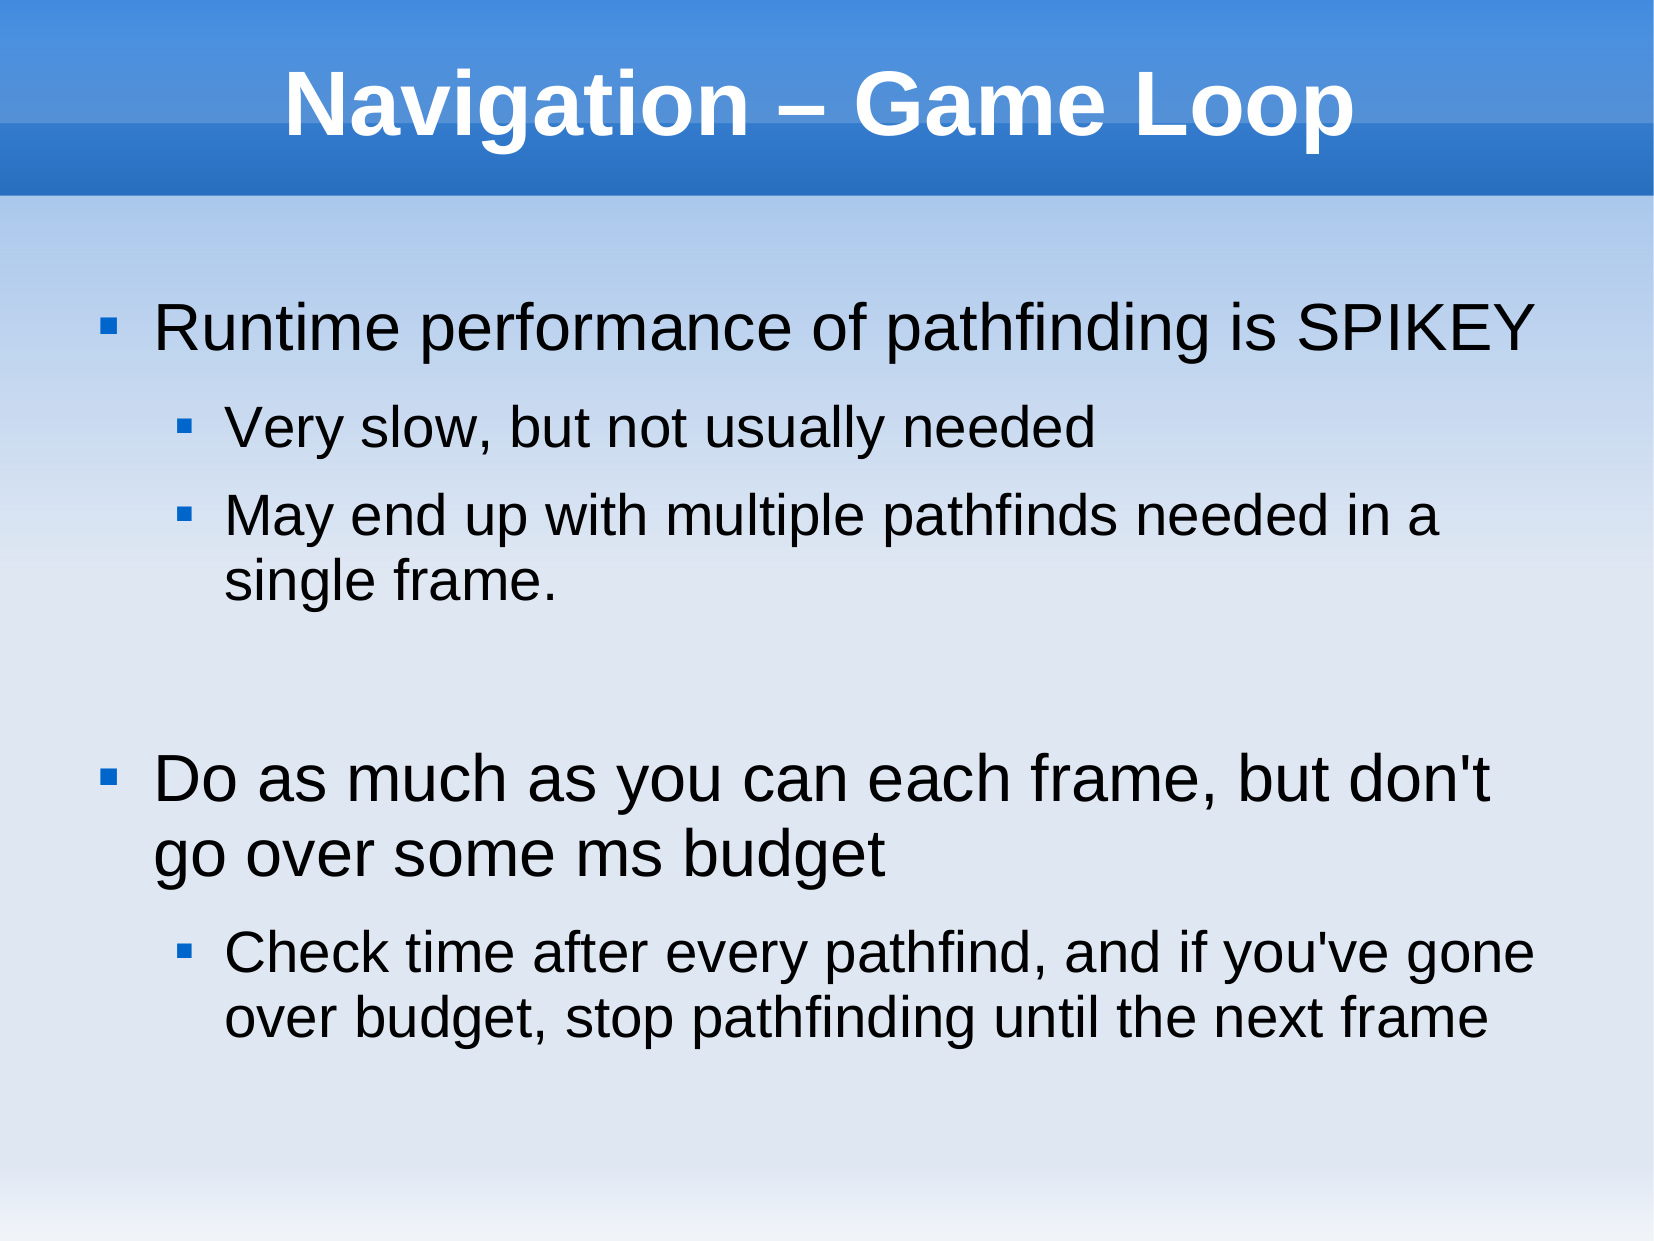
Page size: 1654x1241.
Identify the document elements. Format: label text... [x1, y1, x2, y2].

title Navigation – Game Loop [76, 0, 1565, 208]
picture [0, 0, 1654, 1241]
list Runtime performance of pathfinding is SPIKEY Very slow, but not usually needed May end up with multiple pathfinds needed in a single frame. Do as much as you can each frame, but don't go over some ms budget Check time after every pathfind, and if you've gone over budget, stop pathfinding until the next frame [82, 290, 1571, 1206]
